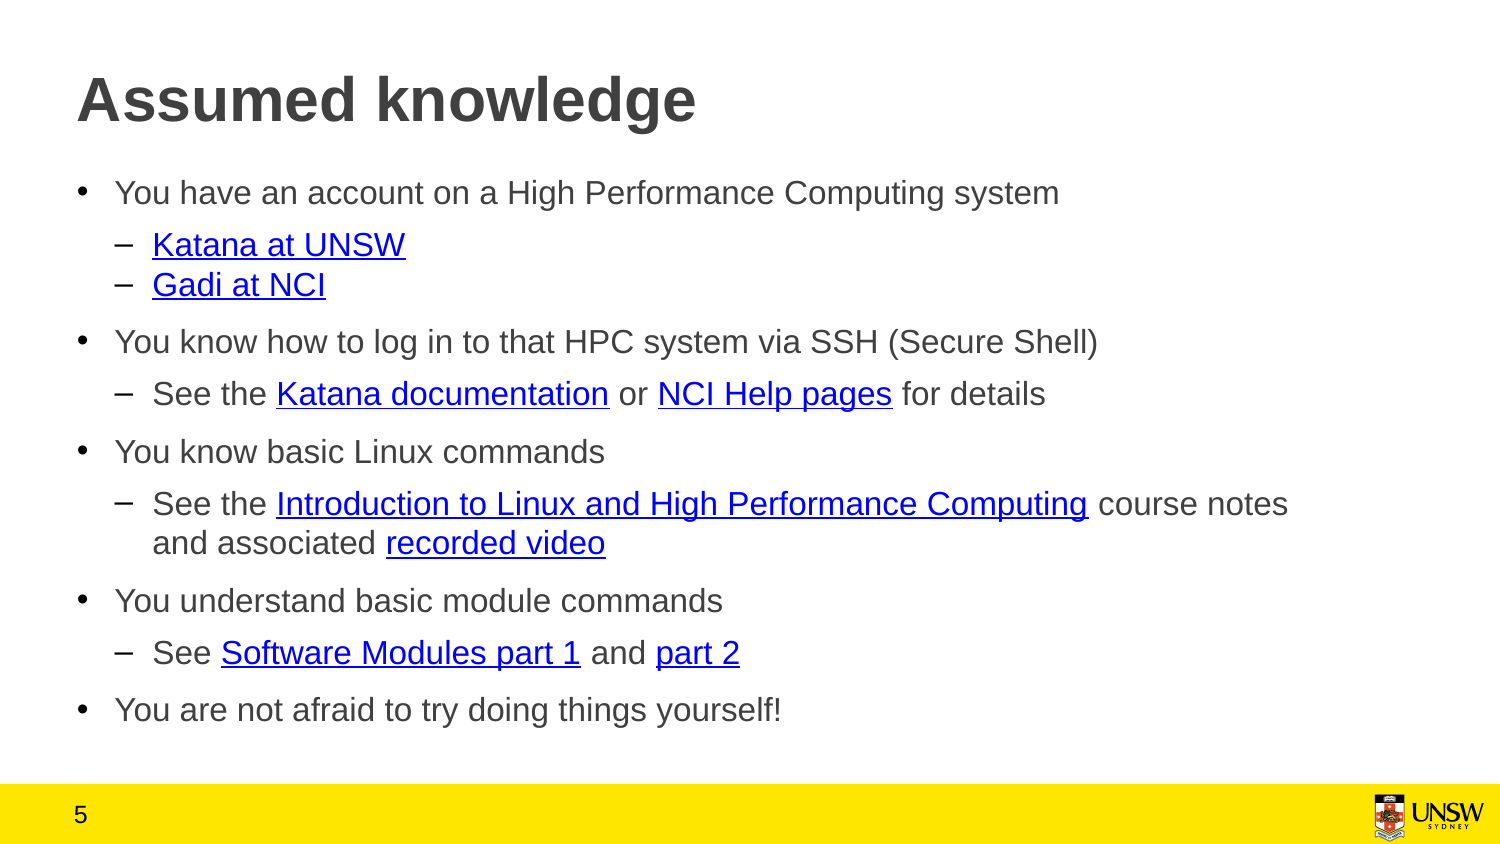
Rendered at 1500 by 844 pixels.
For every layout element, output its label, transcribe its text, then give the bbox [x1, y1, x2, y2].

picture [0, 784, 1500, 844]
title Assumed knowledge [76, 59, 1427, 136]
text_box <number> [59, 791, 219, 839]
list You have an account on a High Performance Computing system Katana at UNSW Gadi at NCI You know how to log in to that HPC system via SSH (Secure Shell) See the Katana documentation or NCI Help pages for details You know basic Linux commands See the Introduction to Linux and High Performance Computing course notes and associated recorded video You understand basic module commands See Software Modules part 1 and part 2 You are not afraid to try doing things yourself! [76, 171, 1424, 762]
